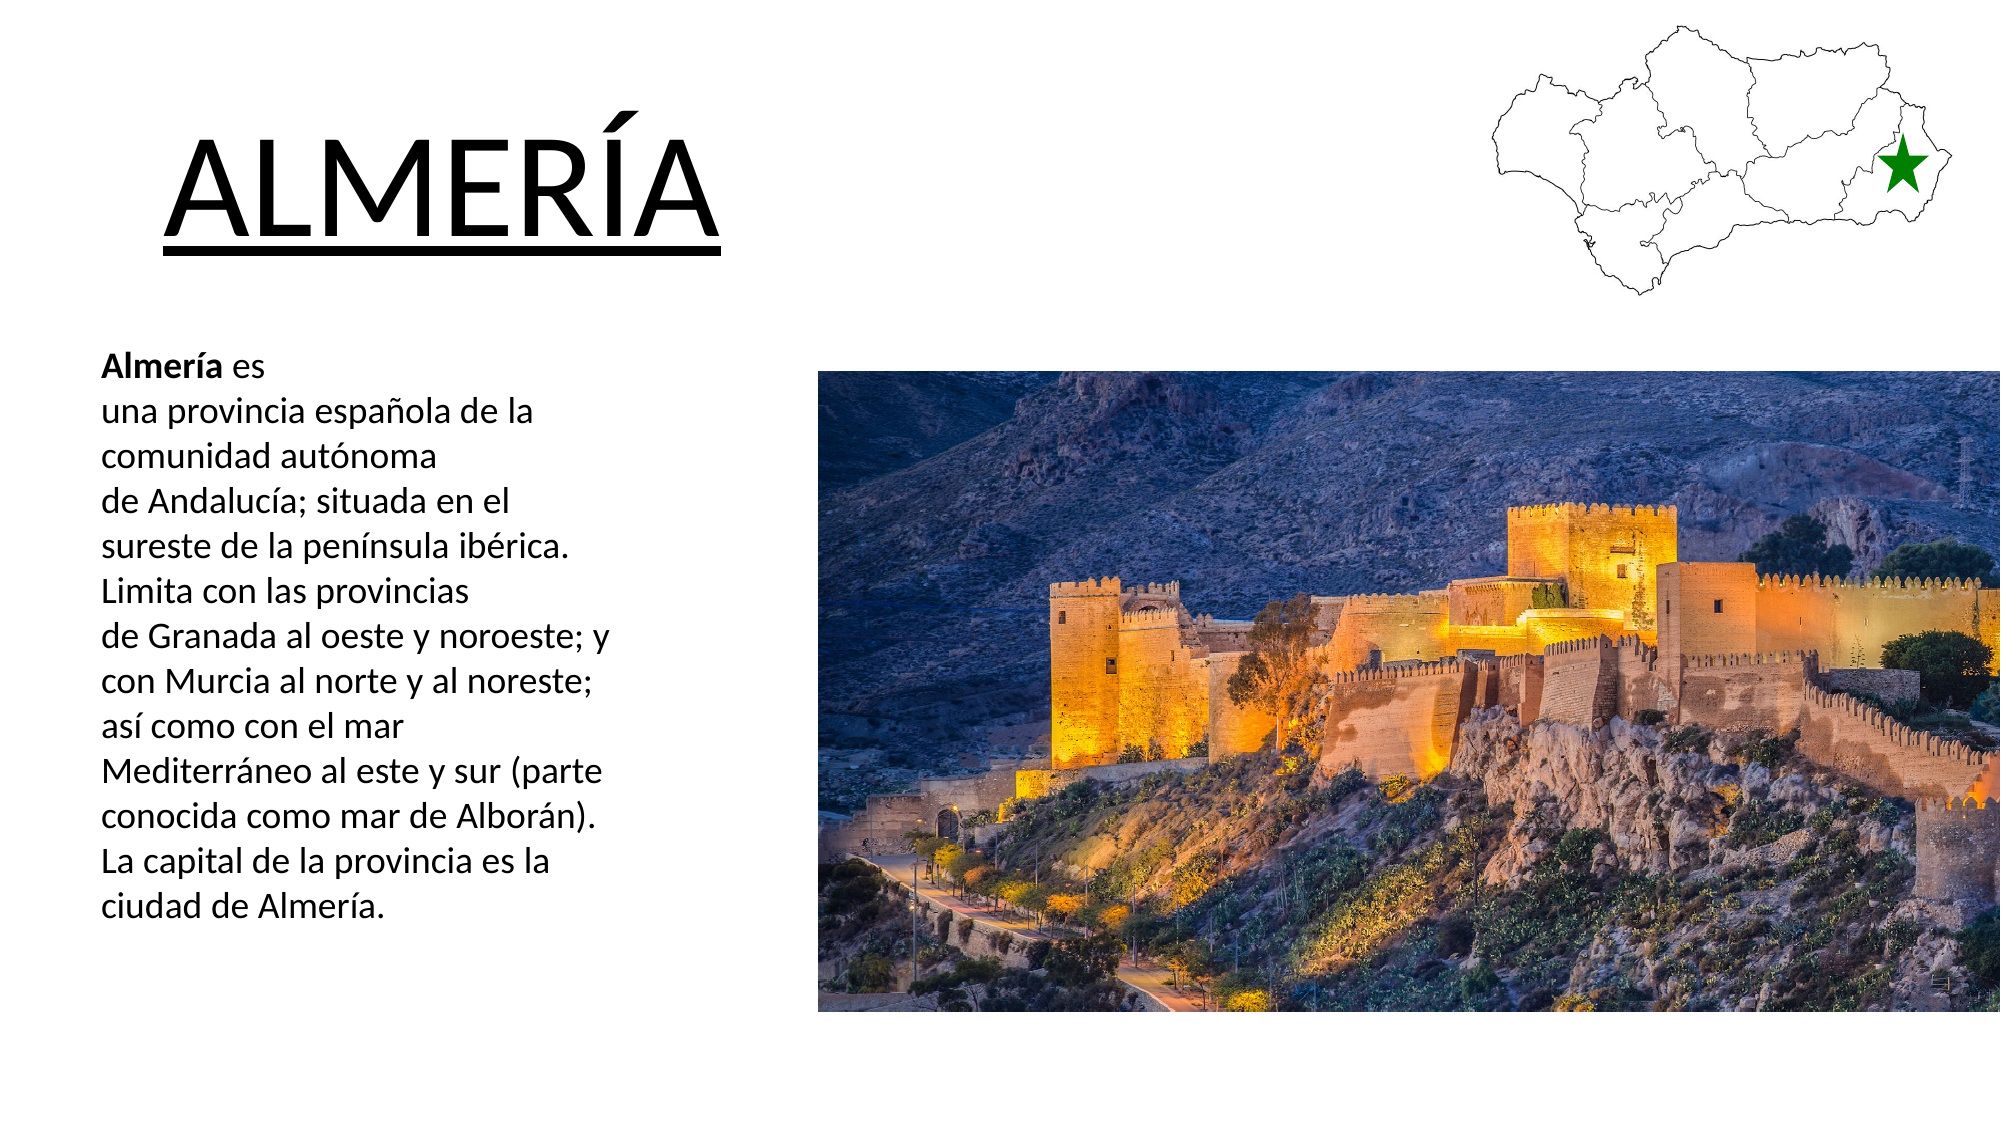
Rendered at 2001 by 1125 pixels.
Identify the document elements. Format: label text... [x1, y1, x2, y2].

picture [818, 371, 2000, 1012]
picture [1485, 24, 1957, 301]
text_box [1877, 132, 1930, 193]
text_box ALMERÍA [148, 79, 736, 274]
text_box Almería es una provincia española de la comunidad autónoma de Andalucía; situada en el sureste de la península ibérica. Limita con las provincias de Granada al oeste y noroeste; y con Murcia al norte y al noreste; así como con el mar Mediterráneo al este y sur (parte conocida como mar de Alborán). La capital de la provincia es la ciudad de Almería. [86, 333, 634, 979]
